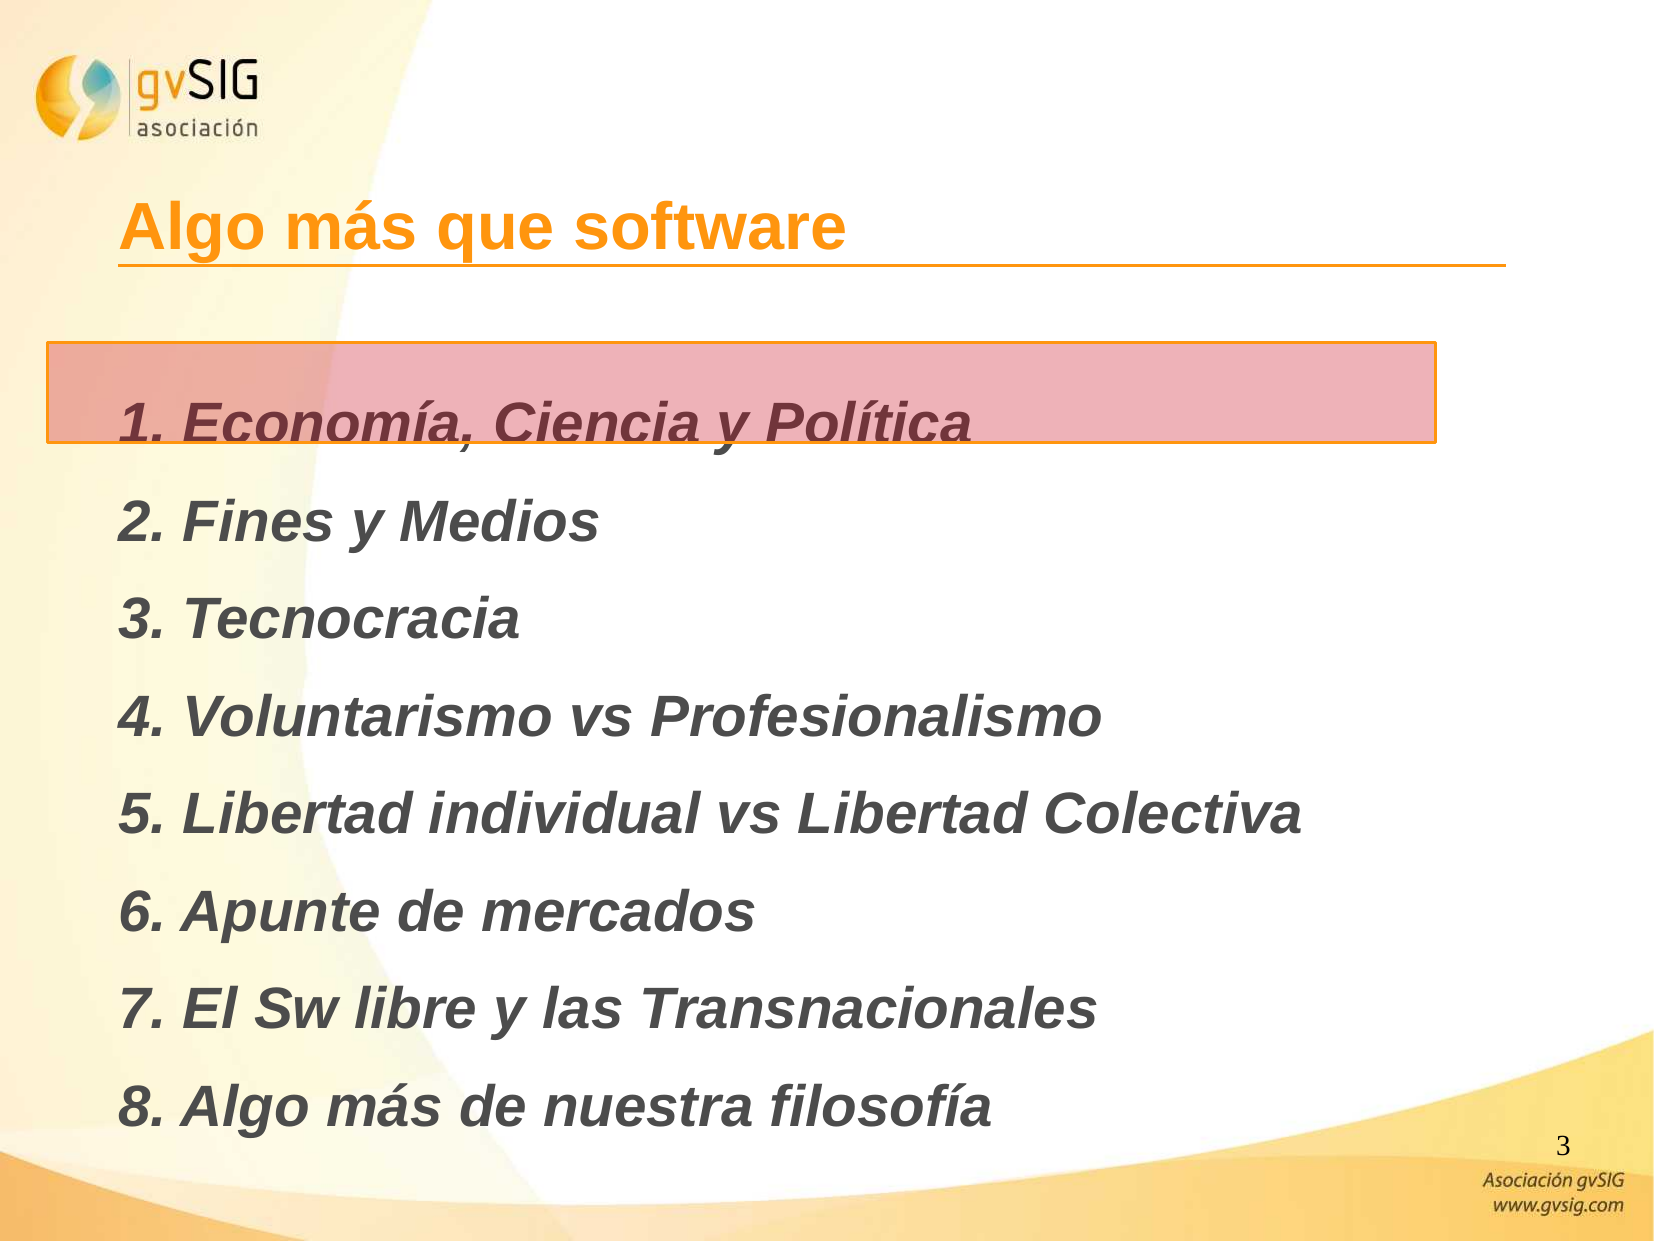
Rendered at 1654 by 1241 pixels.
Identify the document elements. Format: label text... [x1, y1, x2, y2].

text_box [47, 342, 1436, 443]
picture [0, 0, 1654, 1241]
title Algo más que software [118, 177, 1607, 276]
title 1. Economía, Ciencia y Política 2. Fines y Medios 3. Tecnocracia 4. Voluntarismo vs Profesionalismo 5. Libertad individual vs Libertad Colectiva 6. Apunte de mercados 7. El Sw libre y las Transnacionales 8. Algo más de nuestra filosofía [118, 374, 1477, 1188]
